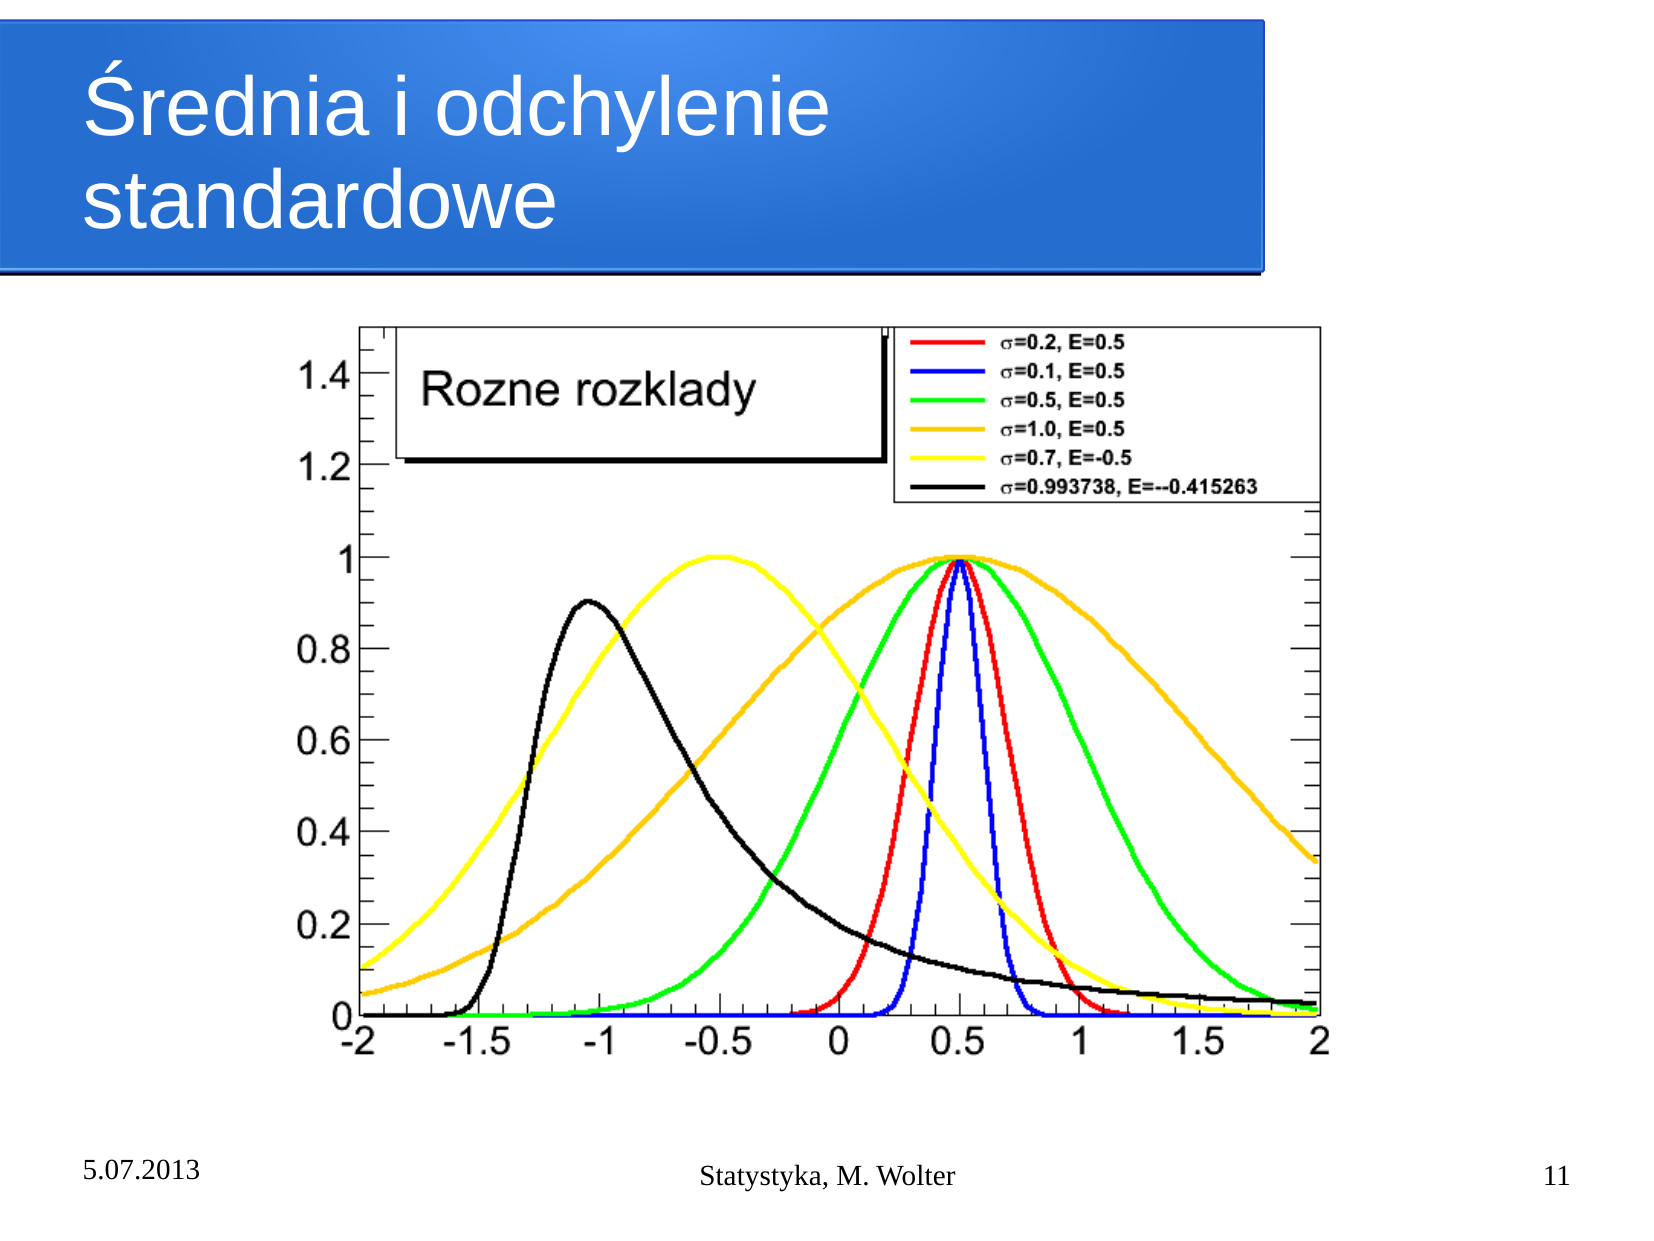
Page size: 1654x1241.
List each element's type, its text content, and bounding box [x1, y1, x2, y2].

title Średnia i odchylenie standardowe [82, 49, 1250, 257]
picture [165, 284, 1381, 1156]
